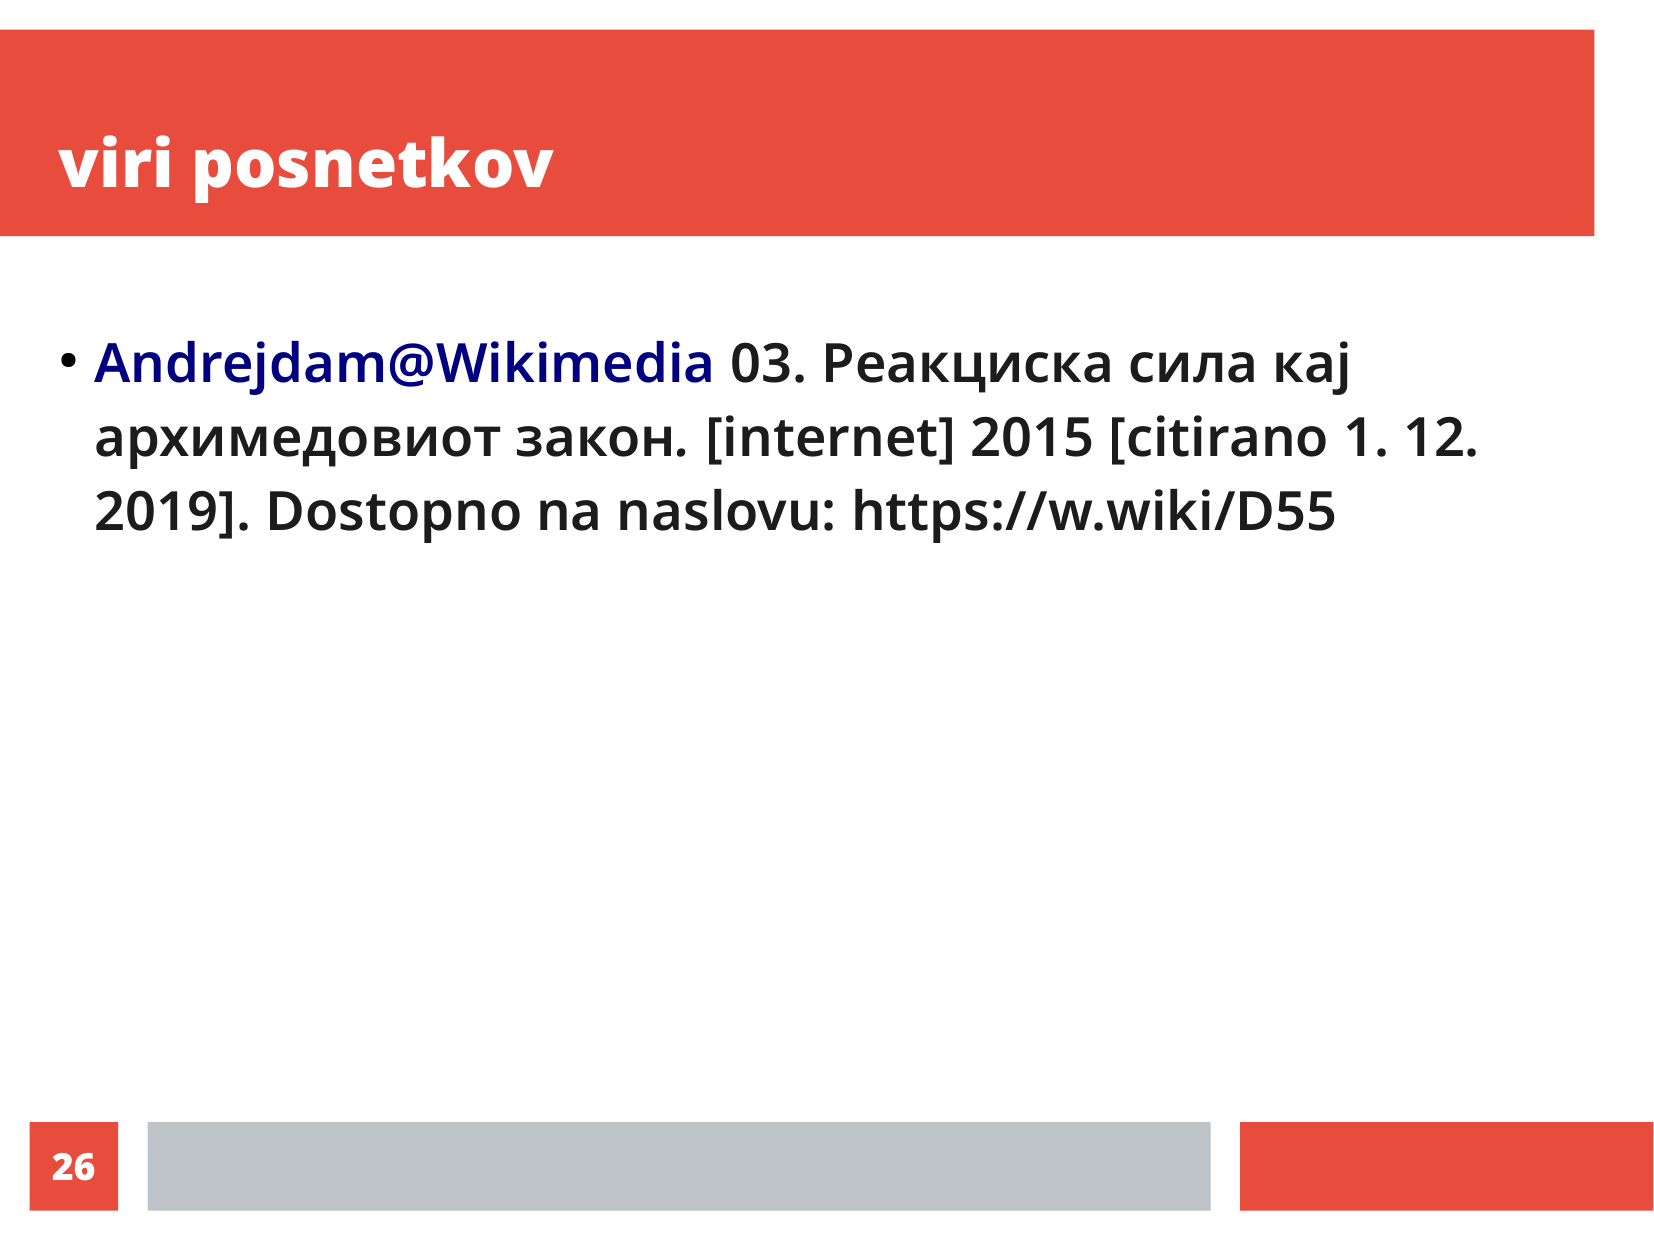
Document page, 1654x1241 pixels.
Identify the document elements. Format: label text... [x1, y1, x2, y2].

title viri posnetkov [59, 59, 1595, 207]
list Andrejdam@Wikimedia 03. Реакциска сила кај архимедовиот закон. [internet] 2015 [citirano 1. 12. 2019]. Dostopno na naslovu: https://w.wiki/D55 [59, 324, 1565, 1093]
